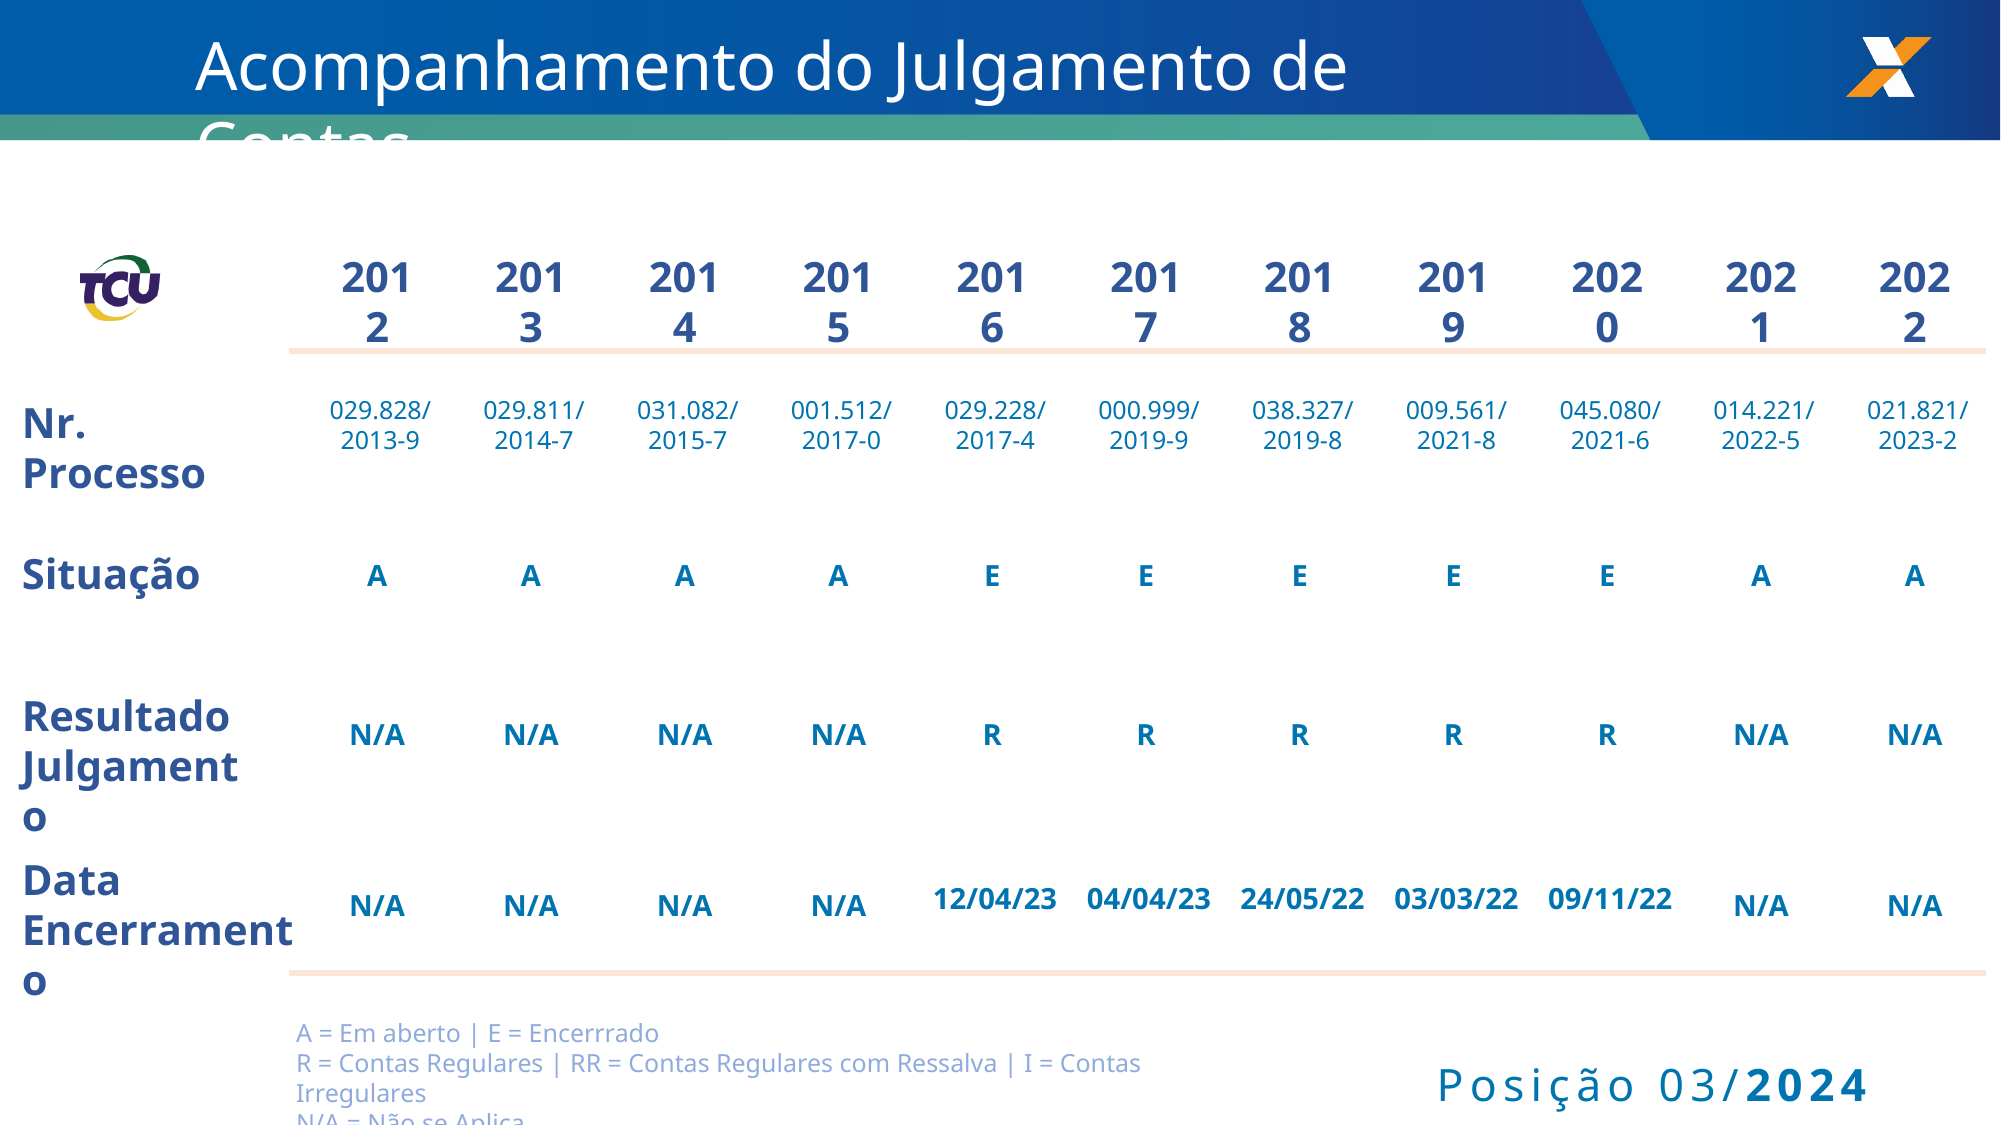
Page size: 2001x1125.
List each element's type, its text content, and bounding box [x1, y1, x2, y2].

text_box N/A [1860, 712, 1970, 756]
text_box 2014 [630, 247, 740, 306]
text_box A [630, 553, 740, 596]
text_box 014.221/ 2022-5 [1693, 391, 1836, 460]
text_box E [1091, 553, 1201, 596]
text_box 2022 [1860, 247, 1970, 306]
text_box 000.999/ 2019-9 [1078, 391, 1221, 460]
text_box 03/03/22 [1385, 877, 1528, 920]
text_box 2016 [937, 247, 1048, 306]
text_box N/A [783, 883, 894, 927]
text_box N/A [1706, 883, 1816, 927]
text_box R [937, 712, 1048, 756]
text_box 031.082/ 2015-7 [616, 391, 759, 460]
text_box 09/11/22 [1539, 877, 1682, 920]
text_box A [783, 553, 894, 596]
text_box 001.512/ 2017-0 [770, 391, 913, 460]
text_box 2021 [1706, 247, 1816, 306]
text_box N/A [1860, 883, 1970, 927]
text_box E [1552, 553, 1663, 596]
text_box Resultado Julgamento [14, 685, 267, 795]
text_box 12/04/23 [924, 877, 1067, 920]
text_box 038.327/ 2019-8 [1231, 391, 1374, 460]
text_box 24/05/22 [1231, 877, 1374, 920]
text_box R [1245, 712, 1355, 756]
text_box N/A [322, 712, 433, 756]
text_box A [1706, 553, 1816, 596]
text_box 029.811/ 2014-7 [462, 391, 606, 460]
text_box 2012 [322, 247, 433, 306]
text_box 2020 [1552, 247, 1663, 306]
text_box 2018 [1245, 247, 1355, 306]
text_box N/A [476, 712, 586, 756]
text_box 2019 [1398, 247, 1509, 306]
text_box 009.561/ 2021-8 [1385, 391, 1528, 460]
text_box Data Encerramento [14, 849, 310, 959]
text_box A [322, 553, 433, 596]
text_box 2015 [783, 247, 894, 306]
text_box 029.828/ 2013-9 [309, 391, 452, 460]
text_box R [1552, 712, 1663, 756]
text_box R [1091, 712, 1201, 756]
text_box N/A [783, 712, 894, 756]
text_box Acompanhamento do Julgamento de Contas [187, 20, 1553, 98]
text_box N/A [630, 712, 740, 756]
text_box N/A [476, 883, 586, 927]
text_box A [476, 553, 586, 596]
text_box A [1860, 553, 1970, 596]
text_box 029.228/ 2017-4 [924, 391, 1067, 460]
text_box 2017 [1091, 247, 1201, 306]
text_box E [937, 553, 1048, 596]
picture [59, 235, 169, 333]
text_box Nr. Processo [14, 393, 267, 452]
text_box N/A [322, 883, 433, 927]
text_box Posição 03/2024 [1429, 1050, 1970, 1125]
text_box 021.821/ 2023-2 [1846, 391, 1989, 460]
text_box 04/04/23 [1078, 877, 1221, 920]
text_box 045.080/ 2021-6 [1539, 391, 1682, 460]
text_box A = Em aberto | E = Encerrrado R = Contas Regulares | RR = Contas Regulares com Ressalva | I = Contas Irregulares N/A = Não se Aplica [288, 1013, 1187, 1118]
text_box R [1398, 712, 1509, 756]
text_box E [1398, 553, 1509, 596]
text_box Situação [14, 544, 267, 603]
text_box E [1245, 553, 1355, 596]
text_box N/A [630, 883, 740, 927]
text_box N/A [1706, 712, 1816, 756]
text_box 2013 [476, 247, 586, 306]
